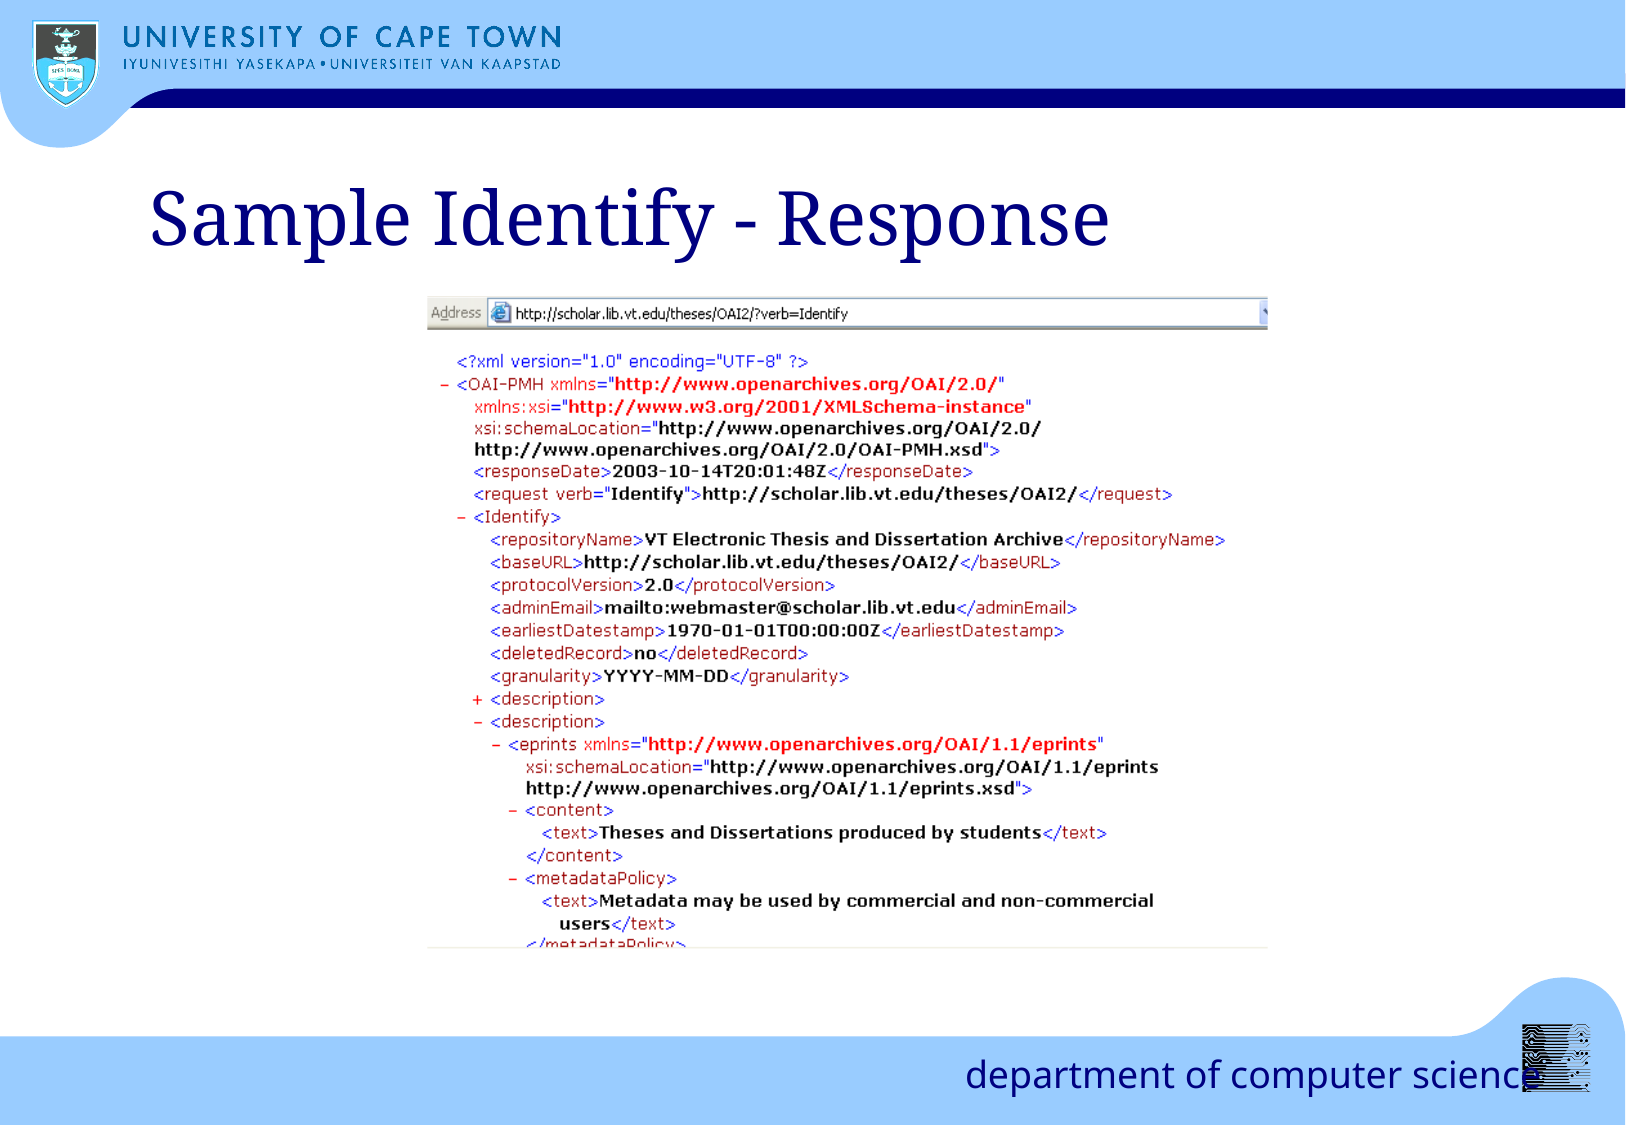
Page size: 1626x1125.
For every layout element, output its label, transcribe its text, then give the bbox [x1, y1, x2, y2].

picture [120, 23, 563, 71]
picture [427, 296, 1268, 949]
picture [1526, 1070, 1536, 1076]
picture [1522, 1024, 1591, 1092]
title Sample Identify - Response [134, 140, 1571, 268]
